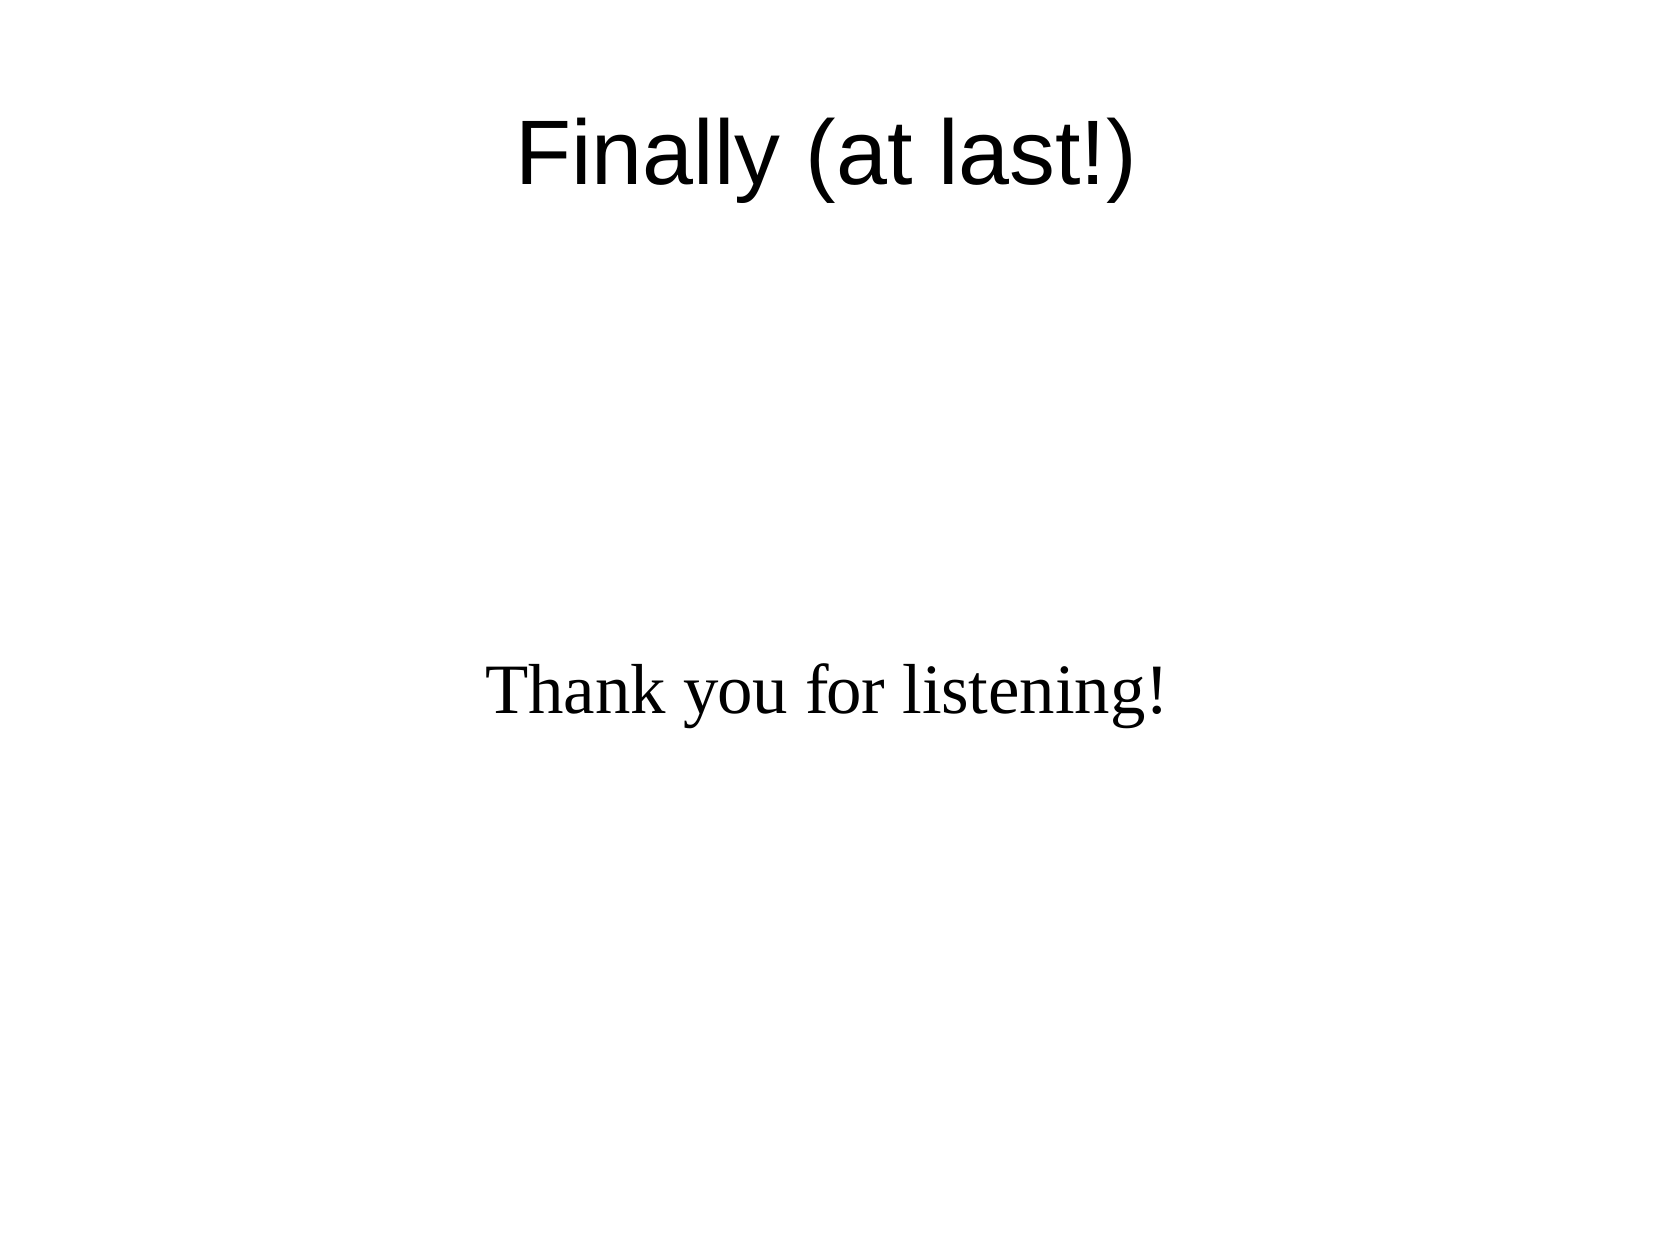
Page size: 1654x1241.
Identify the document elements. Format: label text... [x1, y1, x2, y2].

title Finally (at last!) [82, 49, 1571, 257]
chart [82, 290, 1571, 1109]
